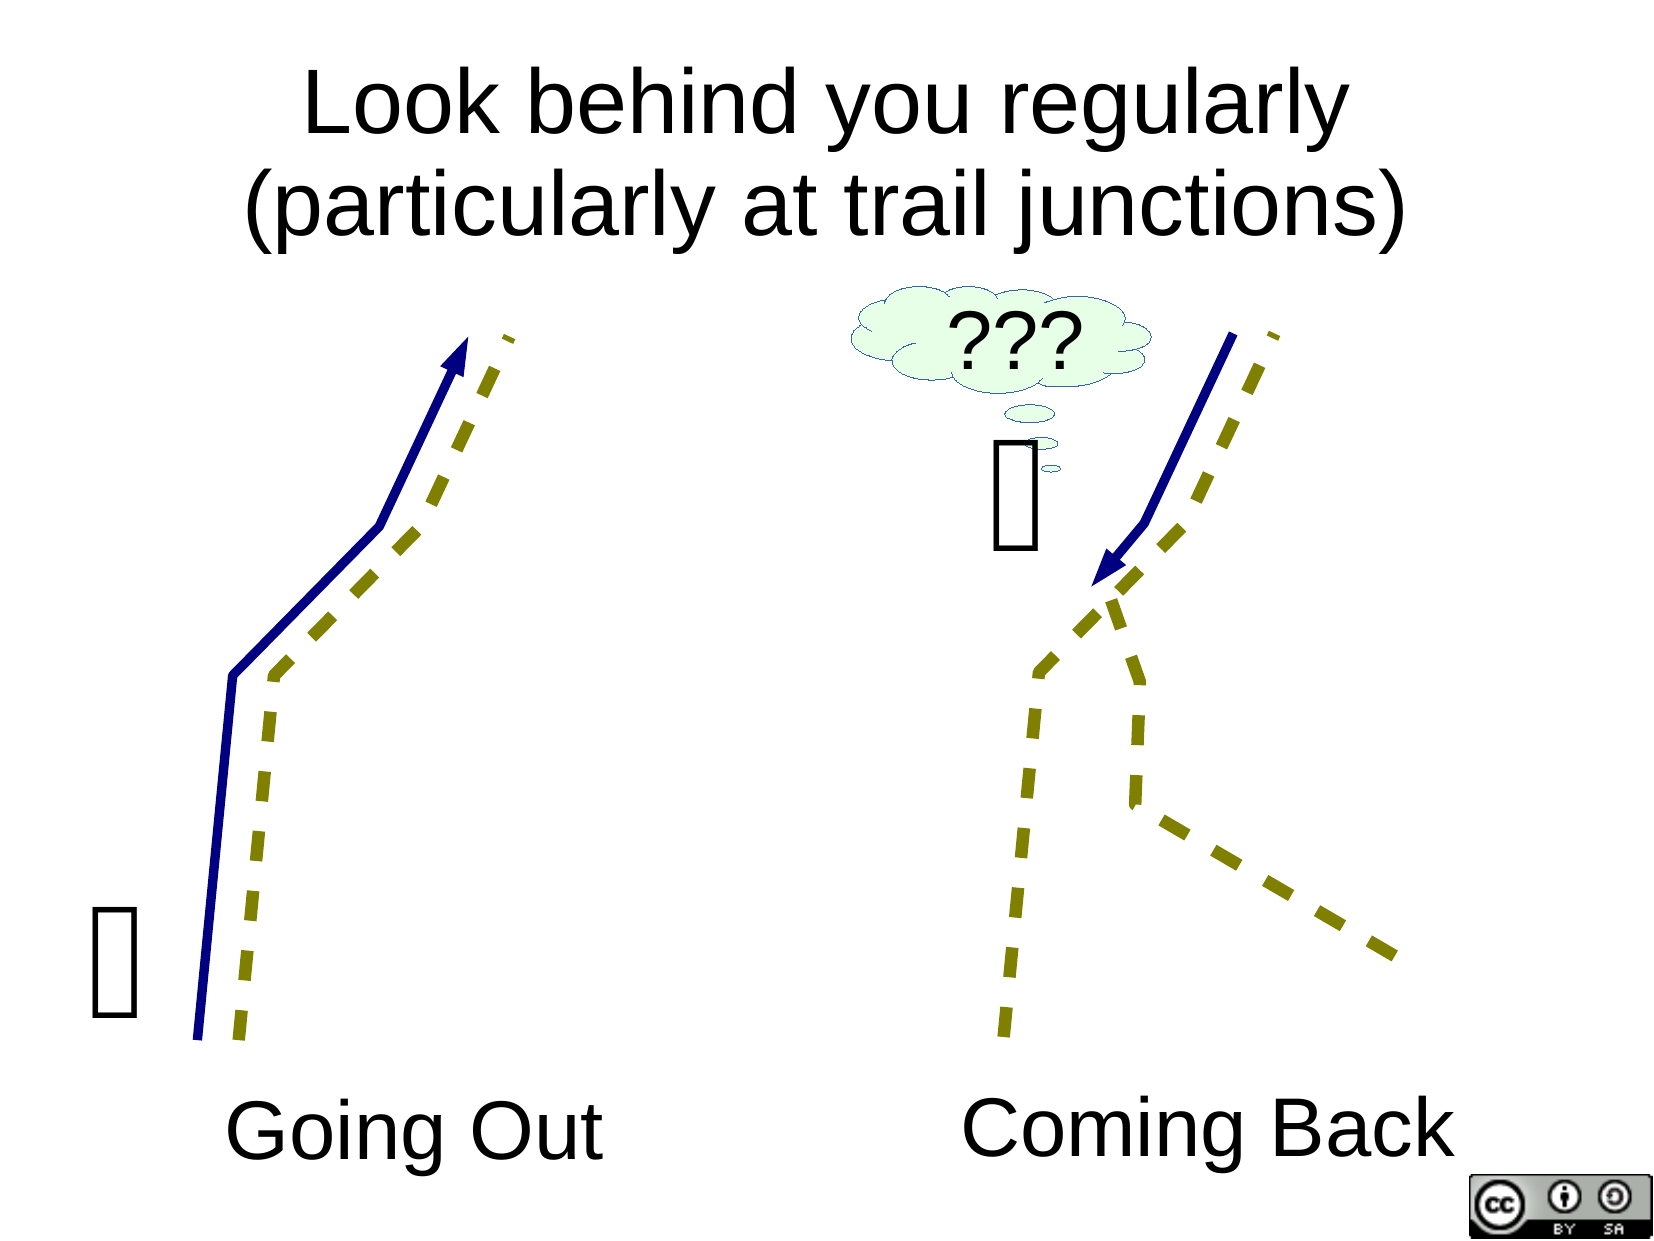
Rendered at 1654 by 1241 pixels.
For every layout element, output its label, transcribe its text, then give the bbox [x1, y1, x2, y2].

picture [1469, 1174, 1653, 1239]
text_box  [973, 428, 1170, 611]
text_box [1100, 299, 1152, 381]
text_box [851, 286, 931, 381]
text_box [1004, 404, 1055, 423]
text_box Going Out [210, 1077, 620, 1185]
title Look behind you regularly (particularly at trail junctions) [82, 49, 1571, 257]
text_box  [72, 895, 269, 1078]
text_box Coming Back [945, 1073, 1471, 1182]
text_box ??? [931, 286, 1100, 395]
